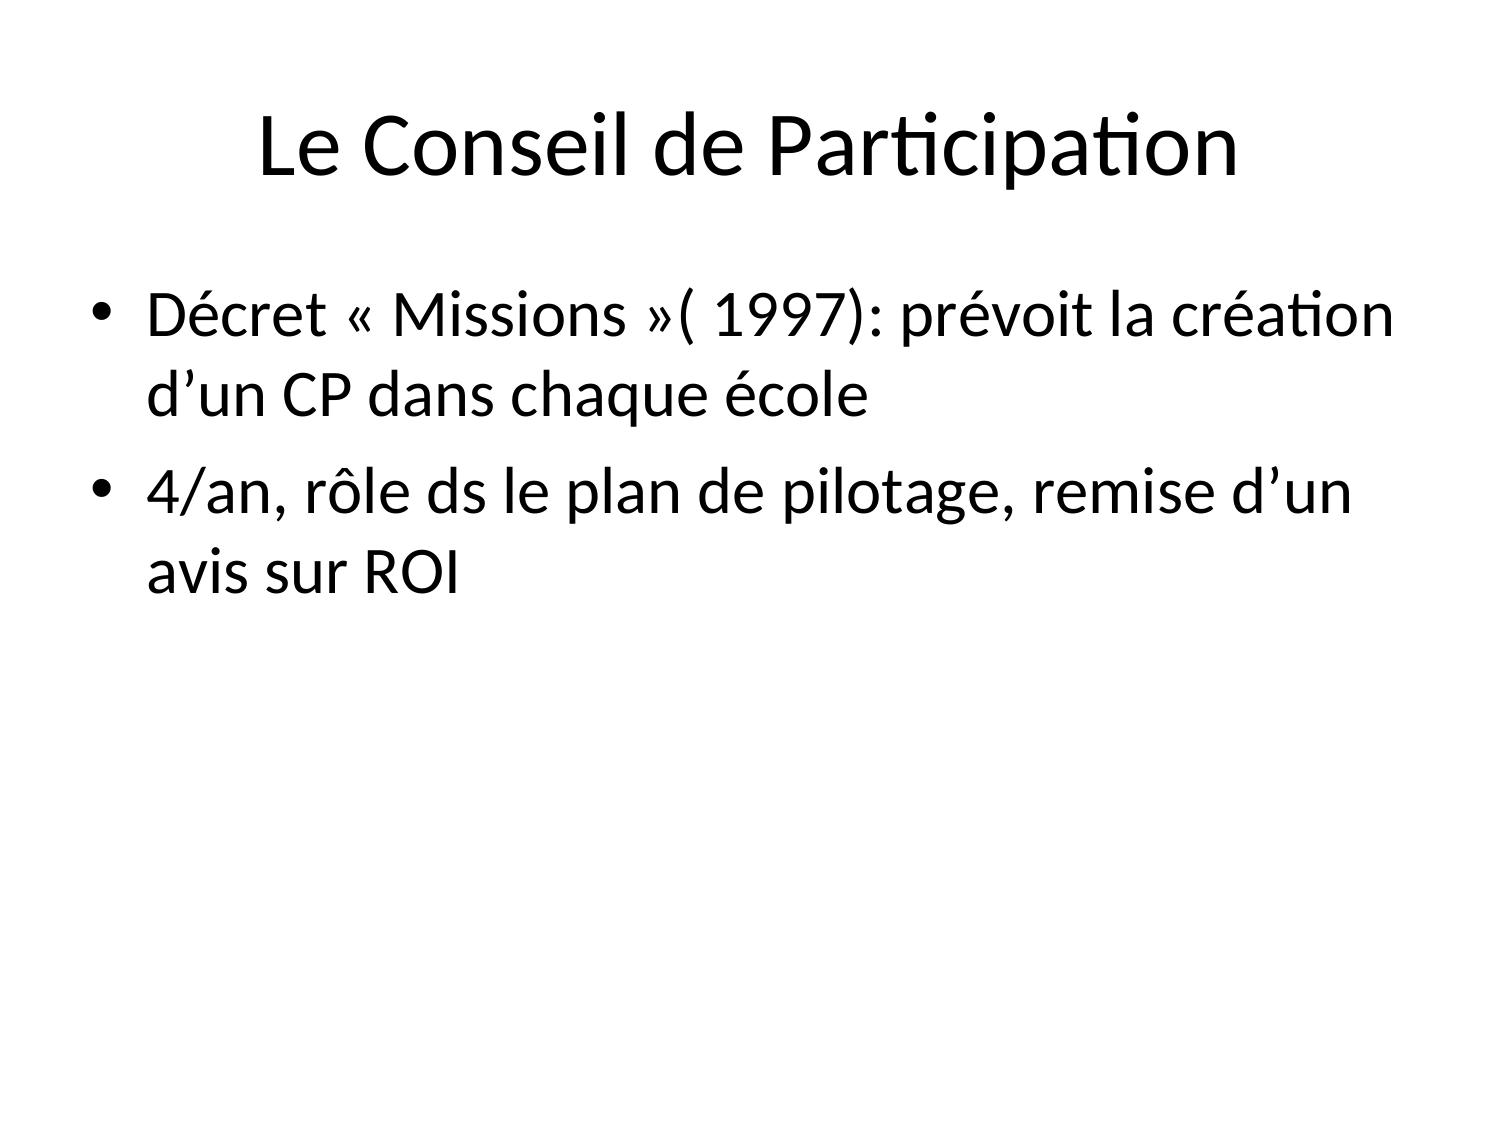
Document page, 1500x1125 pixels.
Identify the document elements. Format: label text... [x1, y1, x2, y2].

list Décret « Missions »( 1997): prévoit la création d’un CP dans chaque école 4/an, rôle ds le plan de pilotage, remise d’un avis sur ROI [75, 262, 1426, 1005]
title Le Conseil de Participation [75, 45, 1426, 233]
